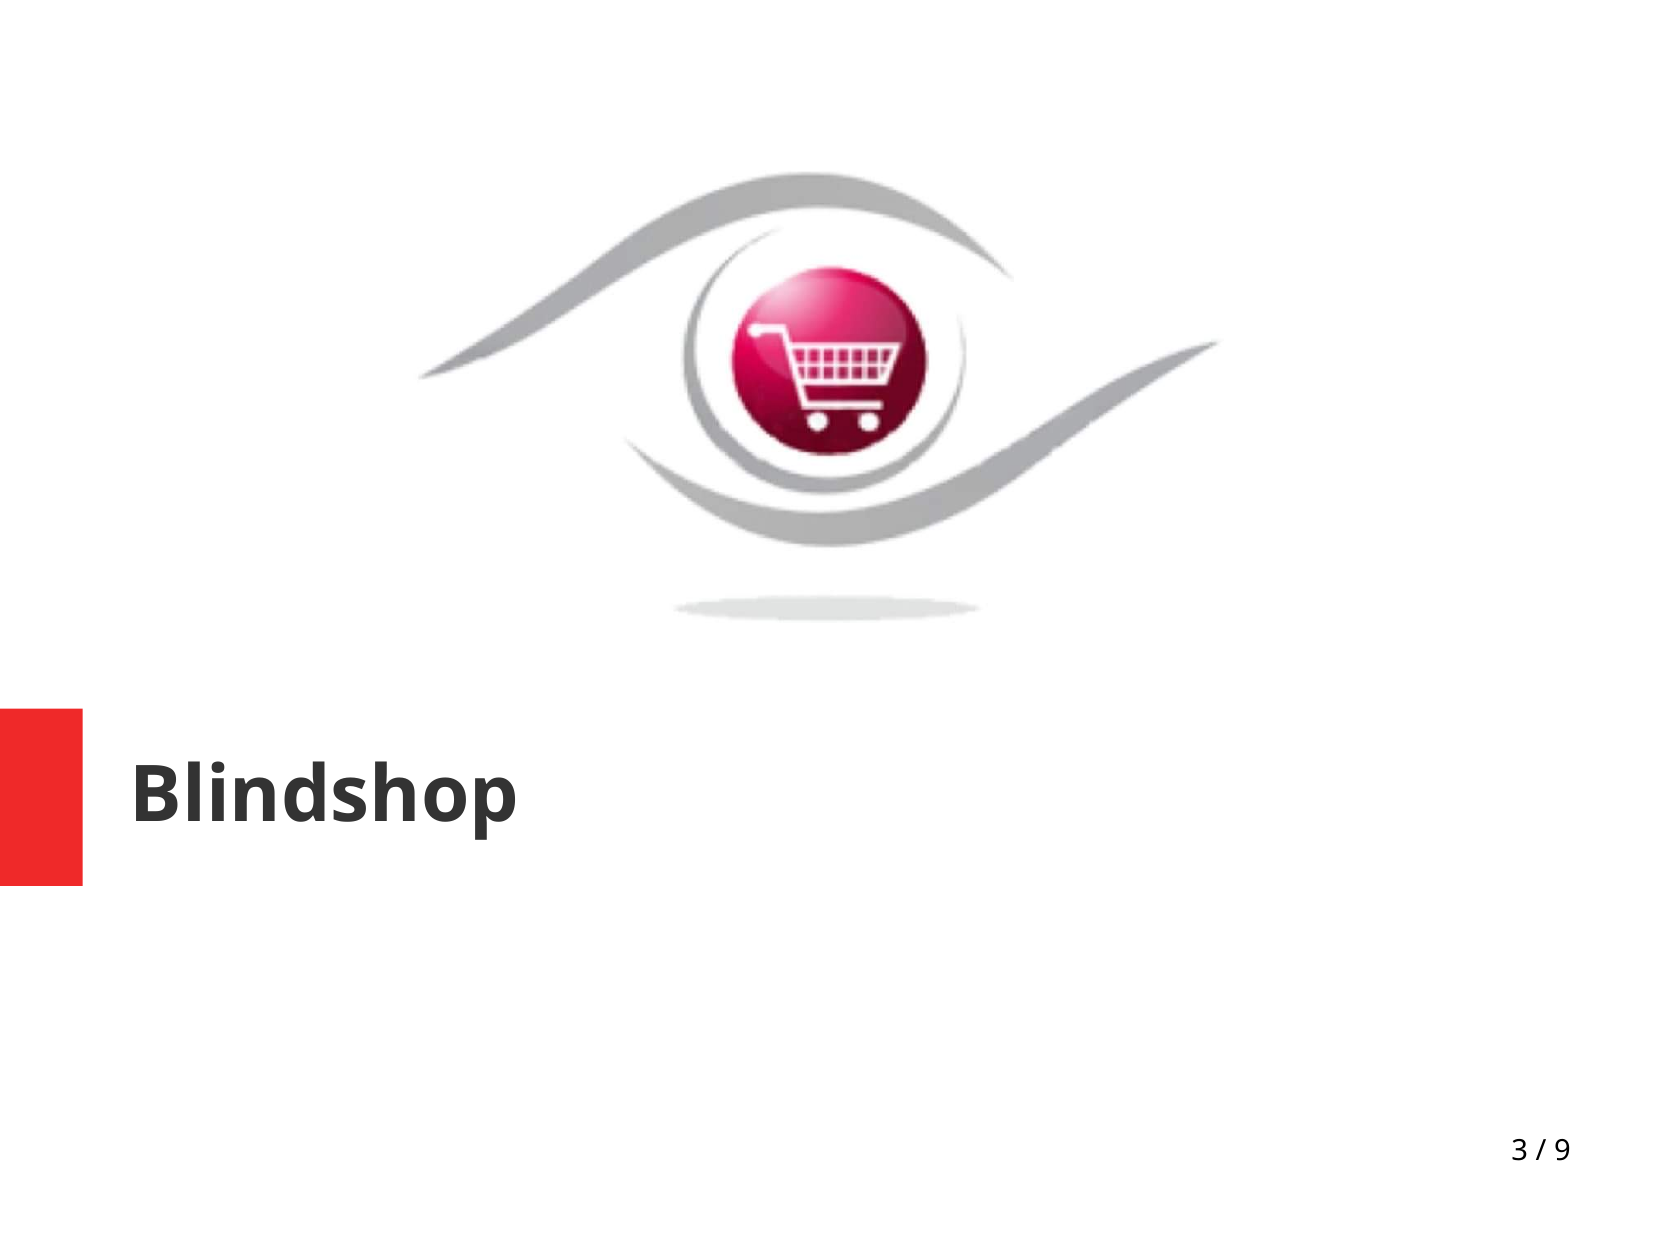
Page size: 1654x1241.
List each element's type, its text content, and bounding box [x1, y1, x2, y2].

picture [377, 58, 1263, 686]
title Blindshop [129, 673, 1536, 910]
